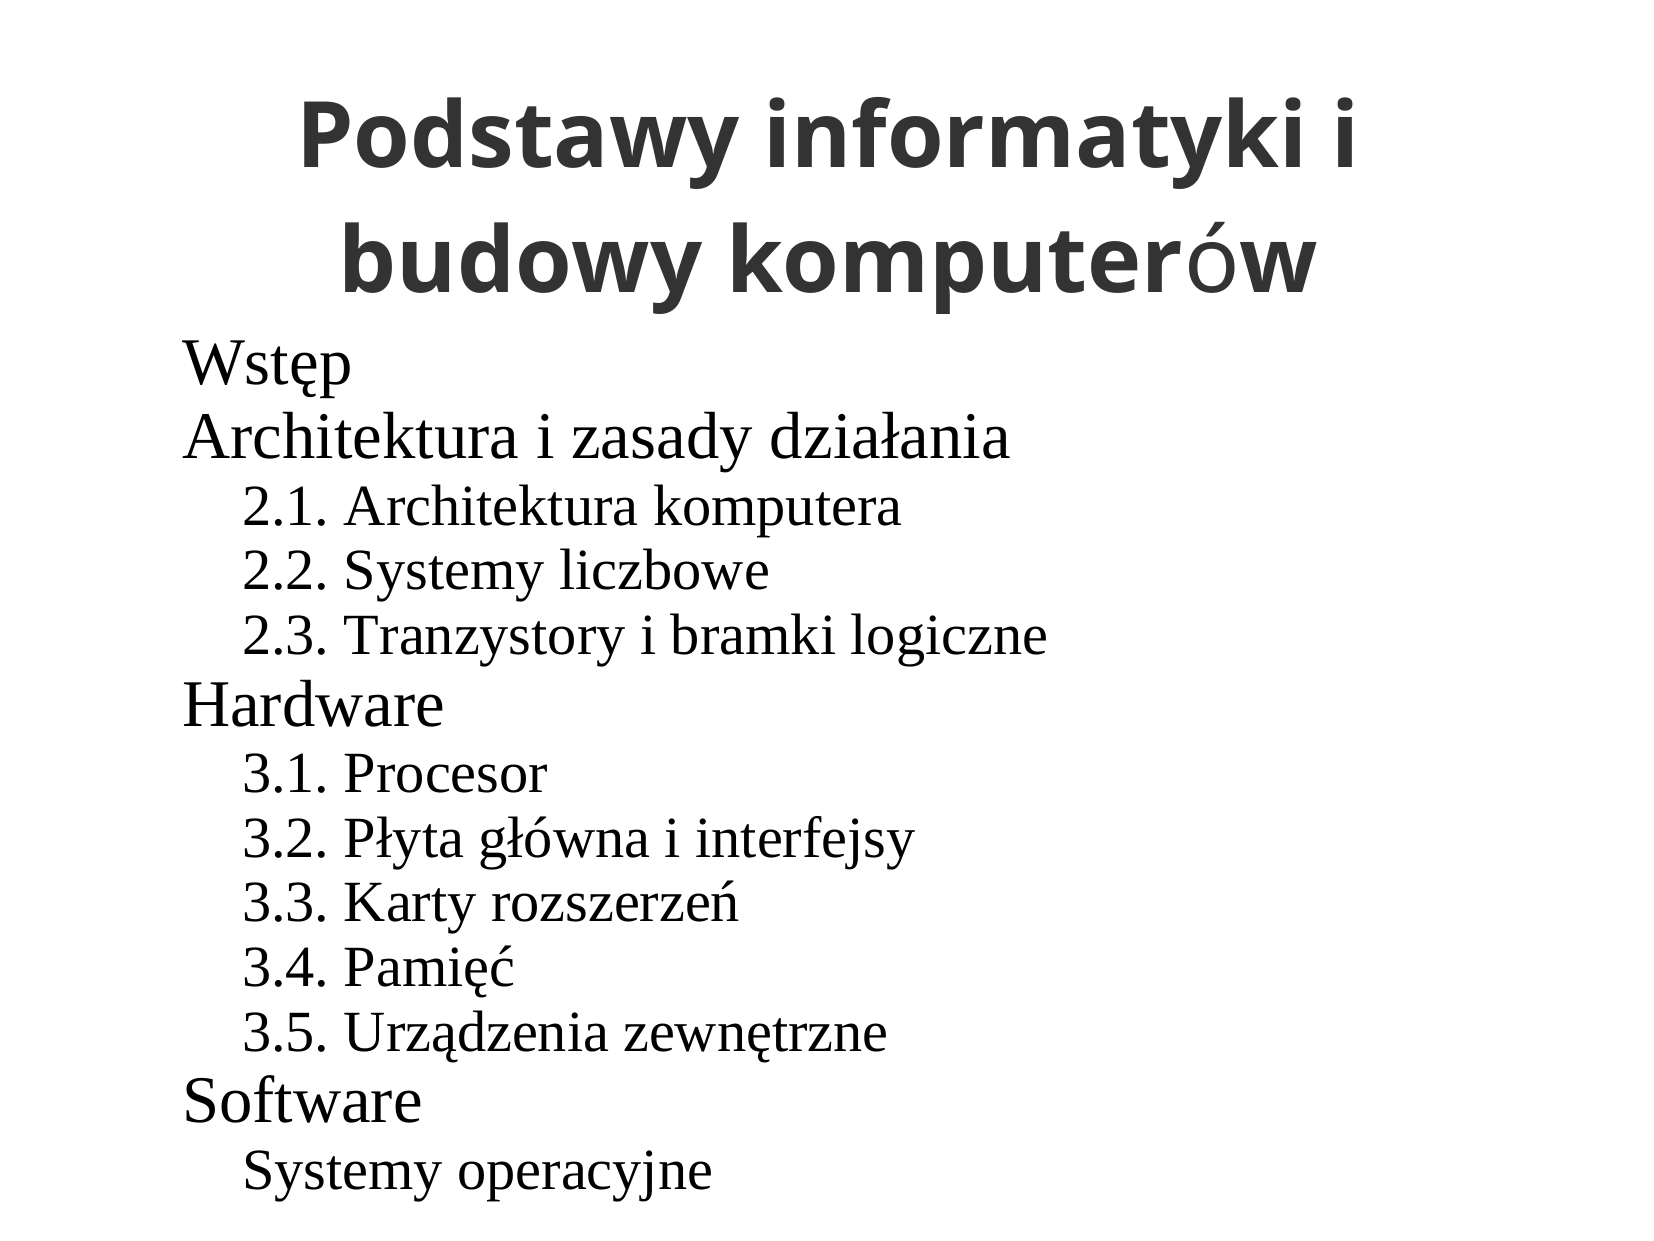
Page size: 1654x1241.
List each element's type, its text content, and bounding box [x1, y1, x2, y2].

title Podstawy informatyki i budowy komputerów [121, 72, 1536, 317]
list Wstęp Architektura i zasady działania 2.1. Architektura komputera 2.2. Systemy liczbowe 2.3. Tranzystory i bramki logiczne Hardware 3.1. Procesor 3.2. Płyta główna i interfejsy 3.3. Karty rozszerzeń 3.4. Pamięć 3.5. Urządzenia zewnętrzne Software Systemy operacyjne [147, 324, 1560, 1211]
